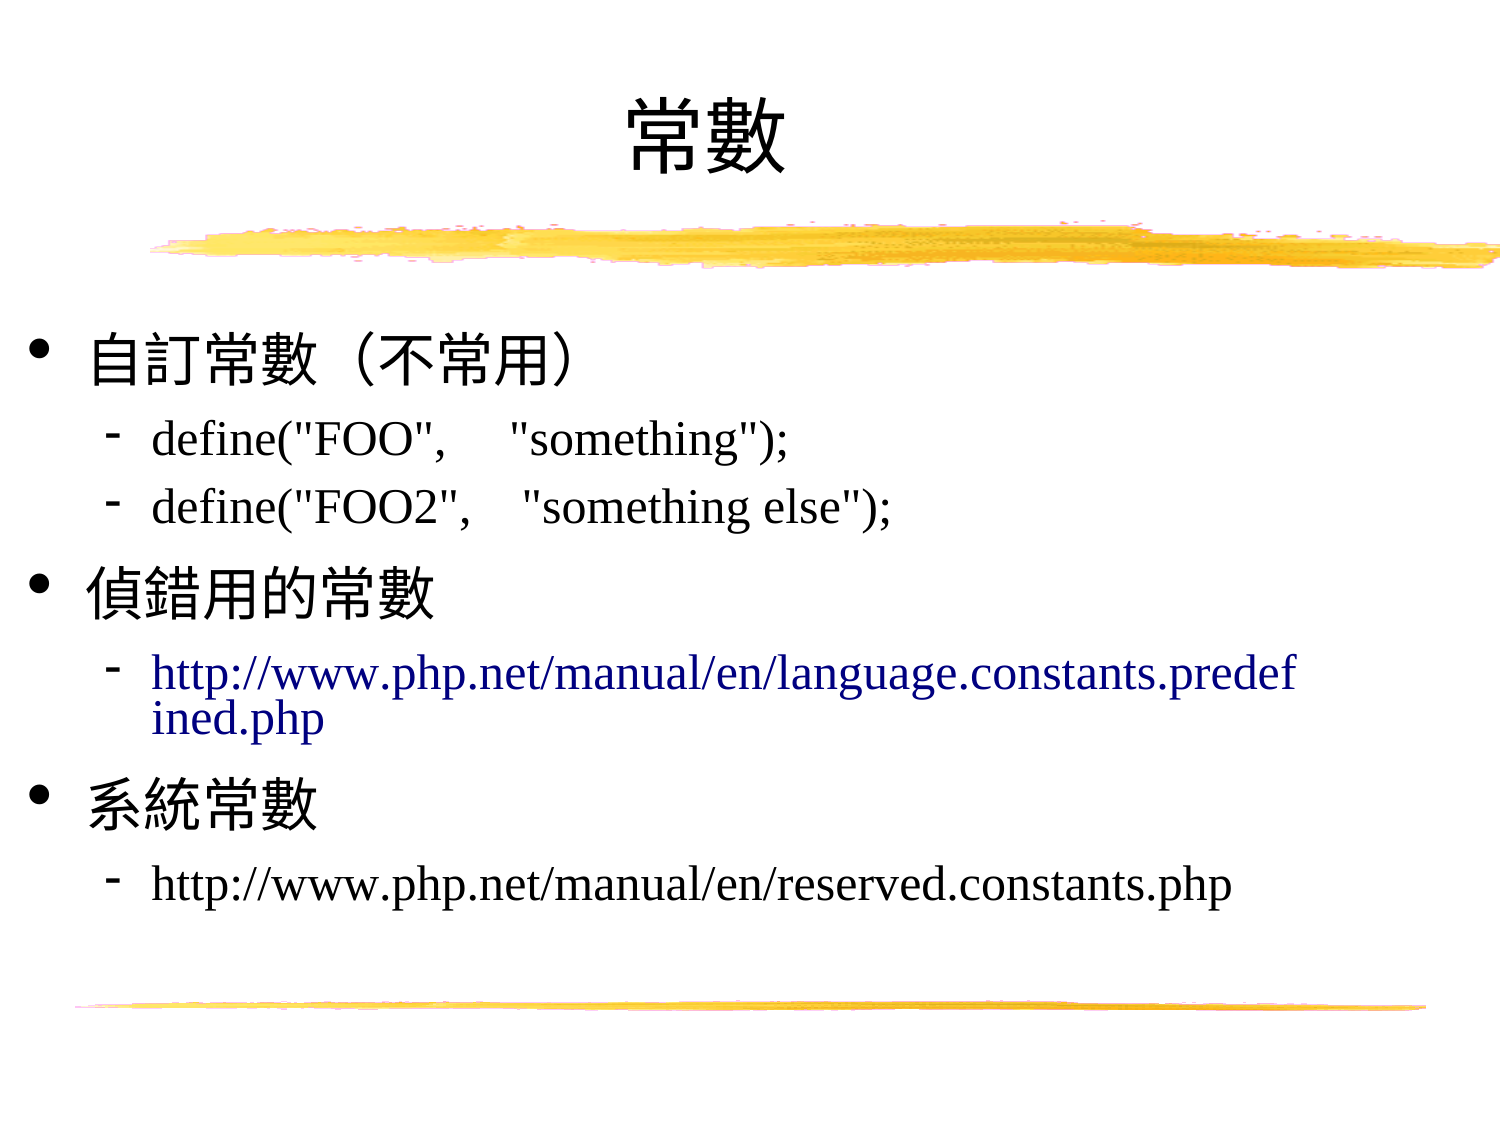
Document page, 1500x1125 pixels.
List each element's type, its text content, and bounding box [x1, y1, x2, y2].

picture [75, 999, 1426, 1013]
title 常數 [66, 44, 1342, 218]
list 自訂常數（不常用） define("FOO", "something"); define("FOO2", "something else"); 偵錯用的常數 http://www.php.net/manual/en/language.constants.predefined.php 系統常數 http://www.php.net/manual/en/reserved.constants.php [29, 314, 1305, 975]
picture [150, 215, 1500, 279]
